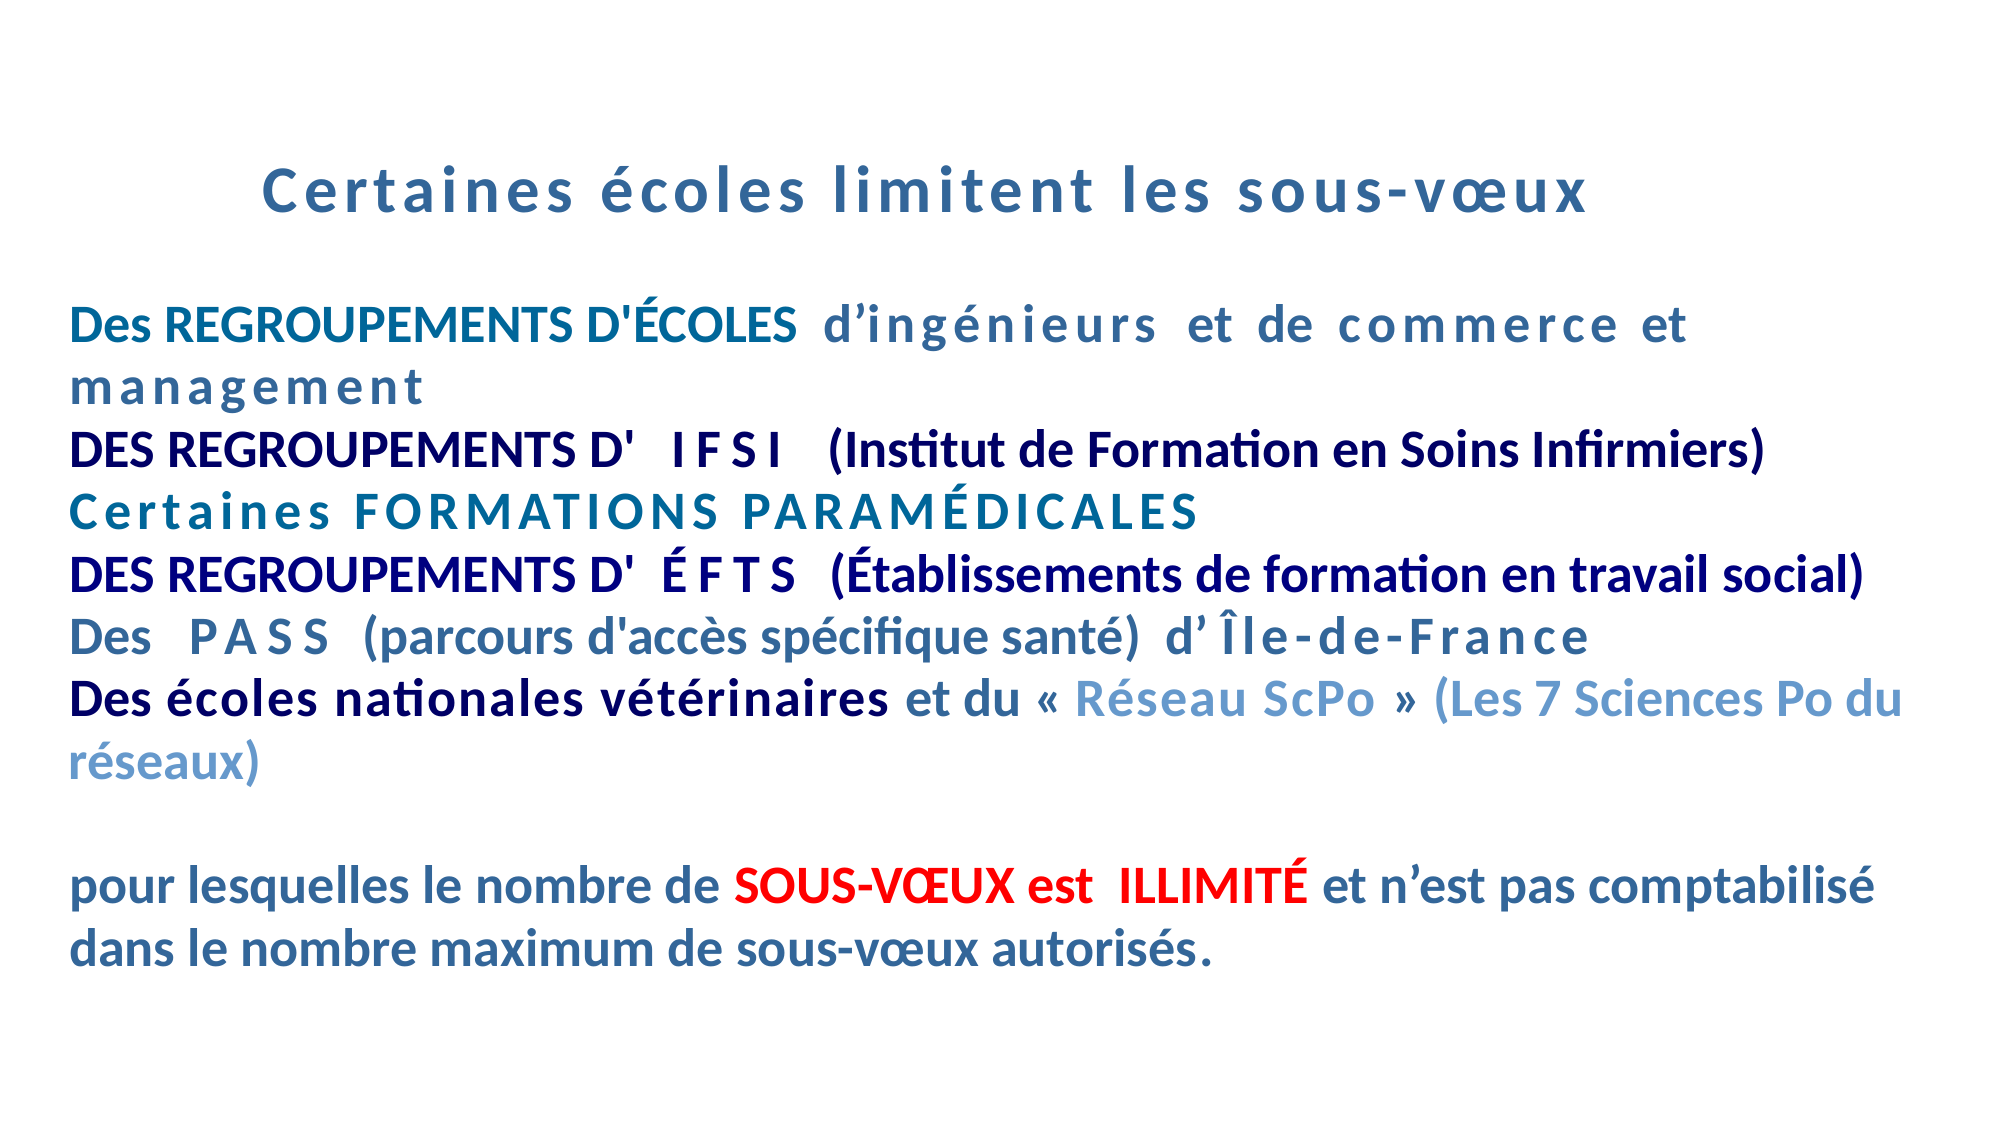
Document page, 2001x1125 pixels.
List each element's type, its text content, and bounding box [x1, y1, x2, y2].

text_box Certaines écoles limitent les sous-vœux Des REGROUPEMENTS D'ÉCOLES d’ingénieurs et de commerce et management DES REGROUPEMENTS D' IFSI (Institut de Formation en Soins Infirmiers) Certaines FORMATIONS PARAMÉDICALES DES REGROUPEMENTS D' ÉFTS (Établissements de formation en travail social) Des PASS (parcours d'accès spécifique santé) d’ Île-de-France Des écoles nationales vétérinaires et du « Réseau ScPo » (Les 7 Sciences Po du réseaux) pour lesquelles le nombre de SOUS-VŒUX est ILLIMITÉ et n’est pas comptabilisé dans le nombre maximum de sous-vœux autorisés. [7, 0, 2000, 1125]
